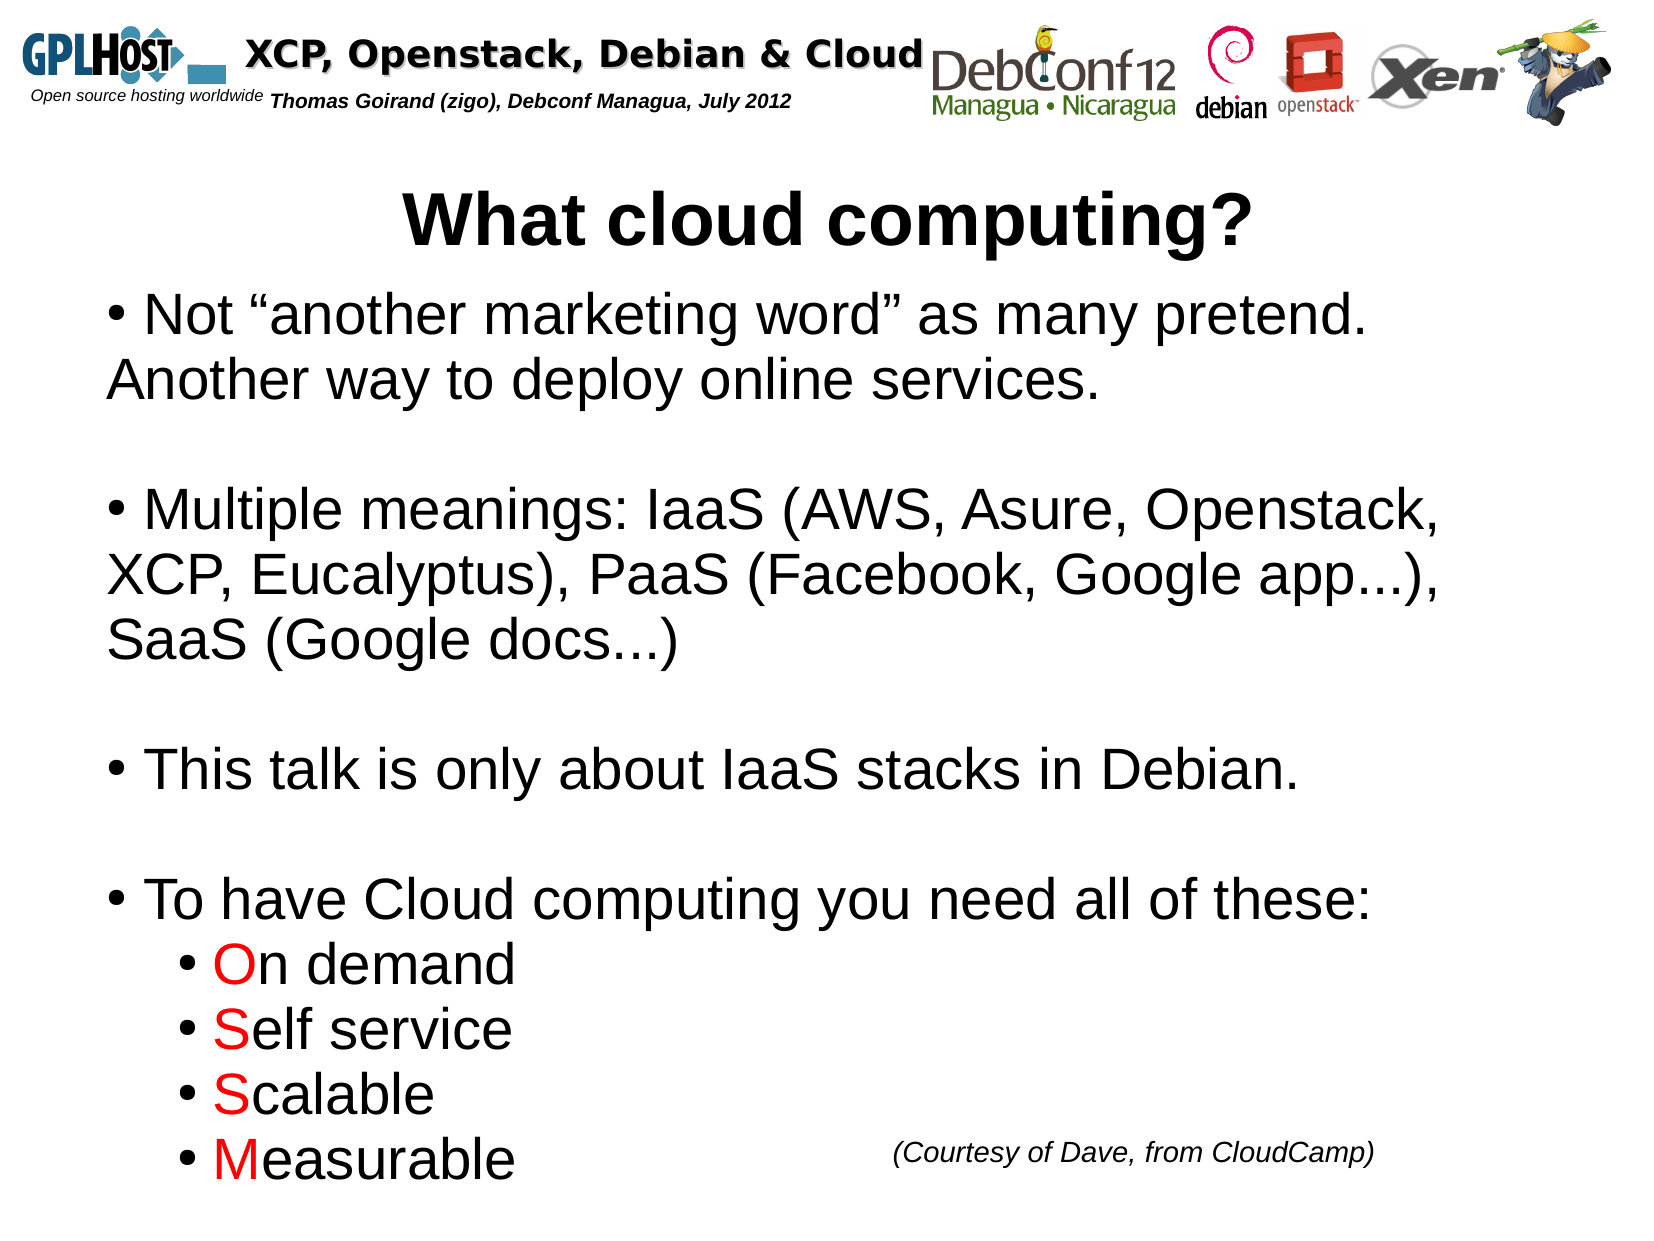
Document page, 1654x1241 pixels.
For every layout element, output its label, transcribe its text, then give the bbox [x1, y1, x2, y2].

text_box (Courtesy of Dave, from CloudCamp) [877, 1128, 1392, 1177]
picture [1271, 24, 1364, 121]
picture [21, 19, 226, 89]
picture [1497, 19, 1611, 126]
text_box What cloud computing? [103, 170, 1556, 269]
picture [933, 25, 1175, 121]
text_box Not “another marketing word” as many pretend. Another way to deploy online services. Multiple meanings: IaaS (AWS, Asure, Openstack, XCP, Eucalyptus), PaaS (Facebook, Google app...), SaaS (Google docs...) This talk is only about IaaS stacks in Debian. To have Cloud computing you need all of these: On demand Self service Scalable Measurable [91, 274, 1596, 1200]
